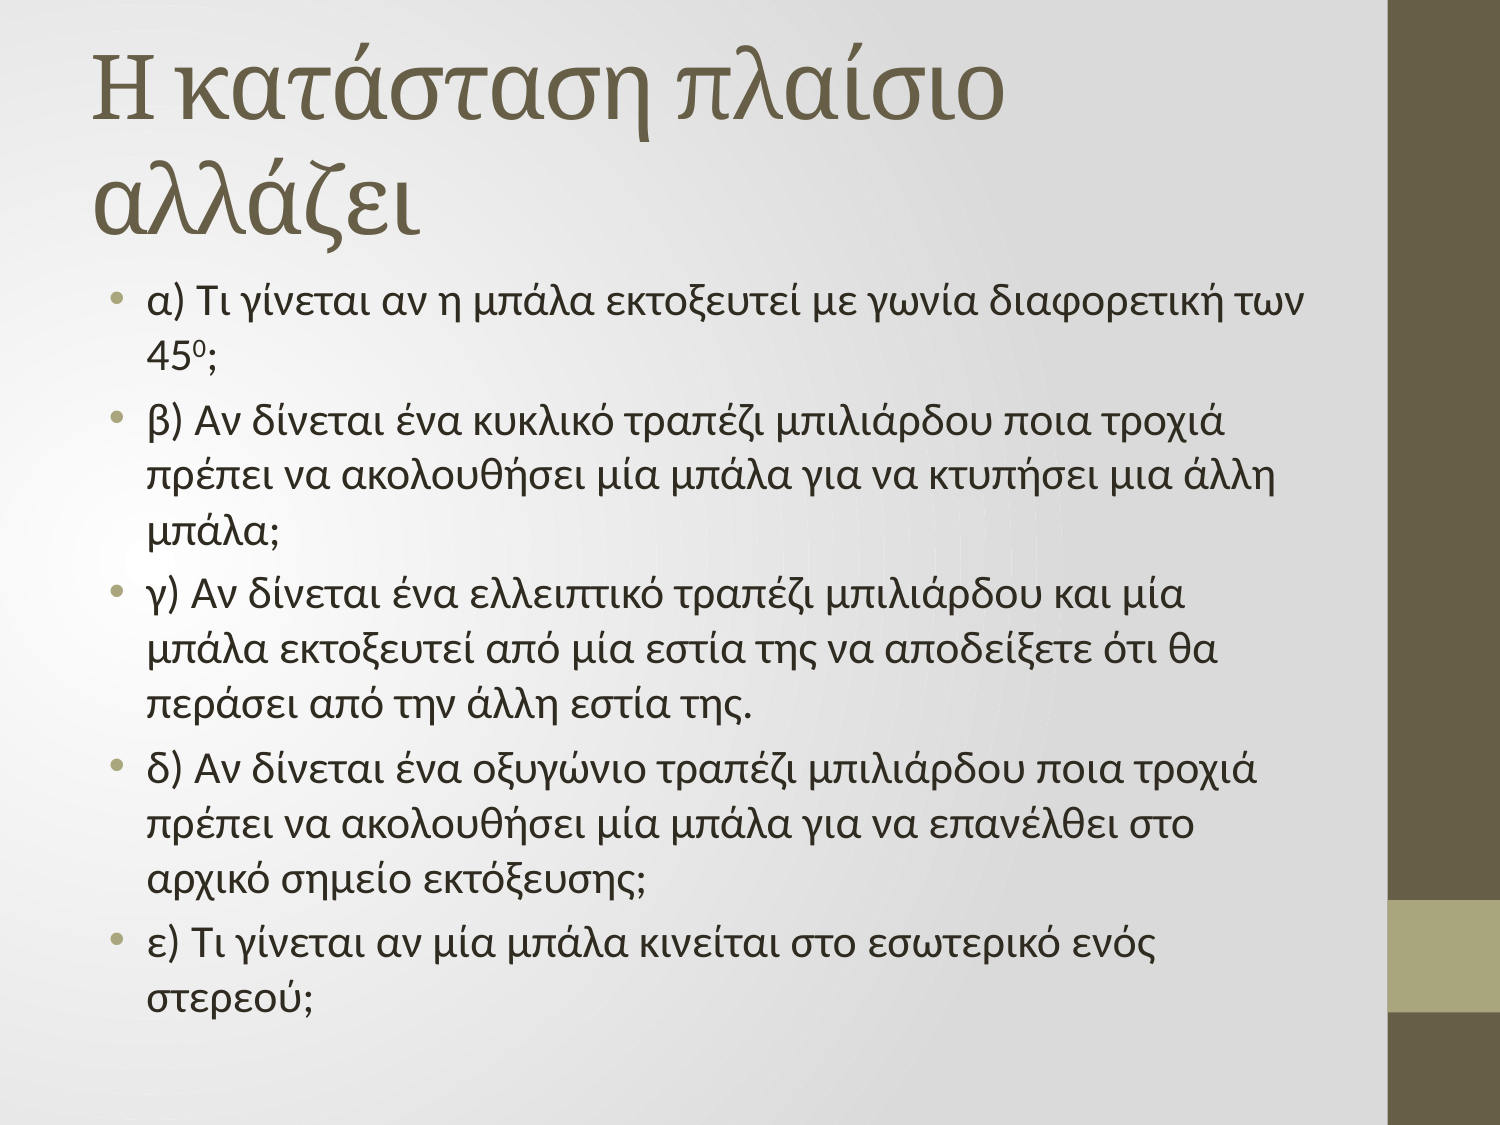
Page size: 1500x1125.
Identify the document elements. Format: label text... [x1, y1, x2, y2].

list α) Τι γίνεται αν η μπάλα εκτοξευτεί με γωνία διαφορετική των 450; β) Αν δίνεται ένα κυκλικό τραπέζι μπιλιάρδου ποια τροχιά πρέπει να ακολουθήσει μία μπάλα για να κτυπήσει μια άλλη μπάλα; γ) Αν δίνεται ένα ελλειπτικό τραπέζι μπιλιάρδου και μία μπάλα εκτοξευτεί από μία εστία της να αποδείξετε ότι θα περάσει από την άλλη εστία της. δ) Αν δίνεται ένα οξυγώνιο τραπέζι μπιλιάρδου ποια τροχιά πρέπει να ακολουθήσει μία μπάλα για να επανέλθει στο αρχικό σημείο εκτόξευσης; ε) Τι γίνεται αν μία μπάλα κινείται στο εσωτερικό ενός στερεού; [75, 262, 1325, 1050]
title H κατάσταση πλαίσιο αλλάζει [75, 45, 1325, 233]
